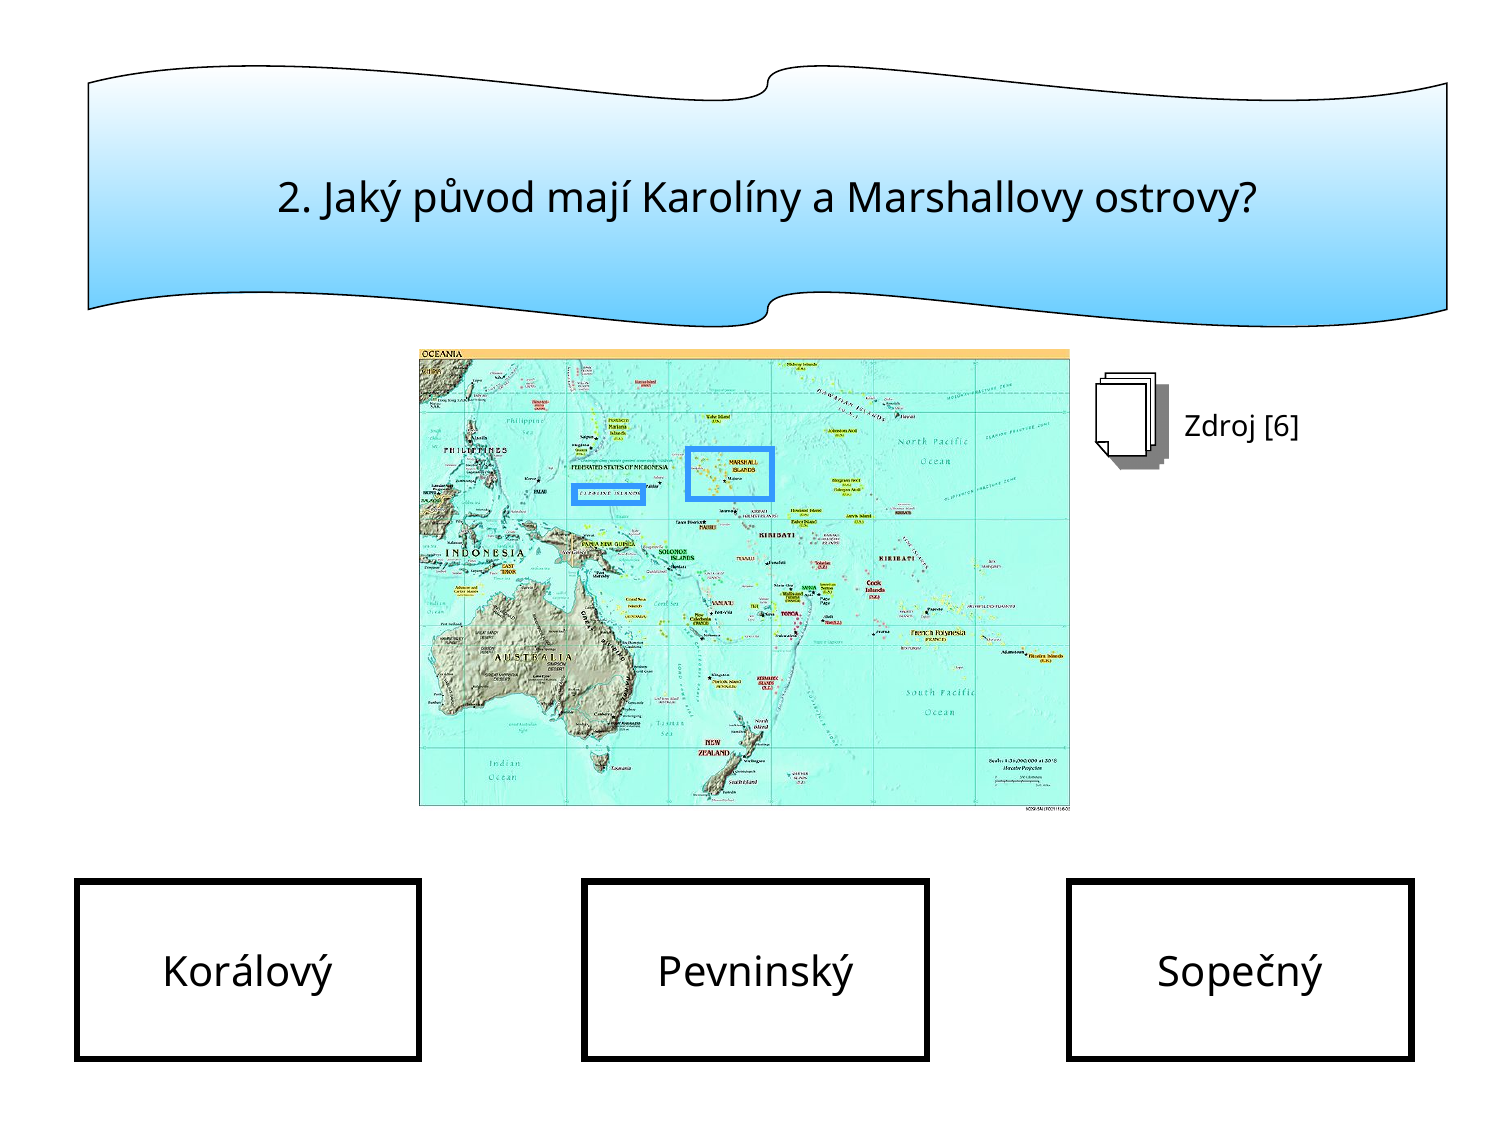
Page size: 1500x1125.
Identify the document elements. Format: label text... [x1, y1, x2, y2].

picture [419, 349, 1070, 811]
text_box 2. Jaký původ mají Karolíny a Marshallovy ostrovy? [88, 65, 1447, 327]
text_box [1096, 373, 1156, 456]
text_box Korálový [76, 881, 420, 1059]
text_box Zdroj [6] [1169, 397, 1315, 453]
text_box Sopečný [1068, 881, 1412, 1059]
text_box Pevninský [584, 881, 928, 1059]
